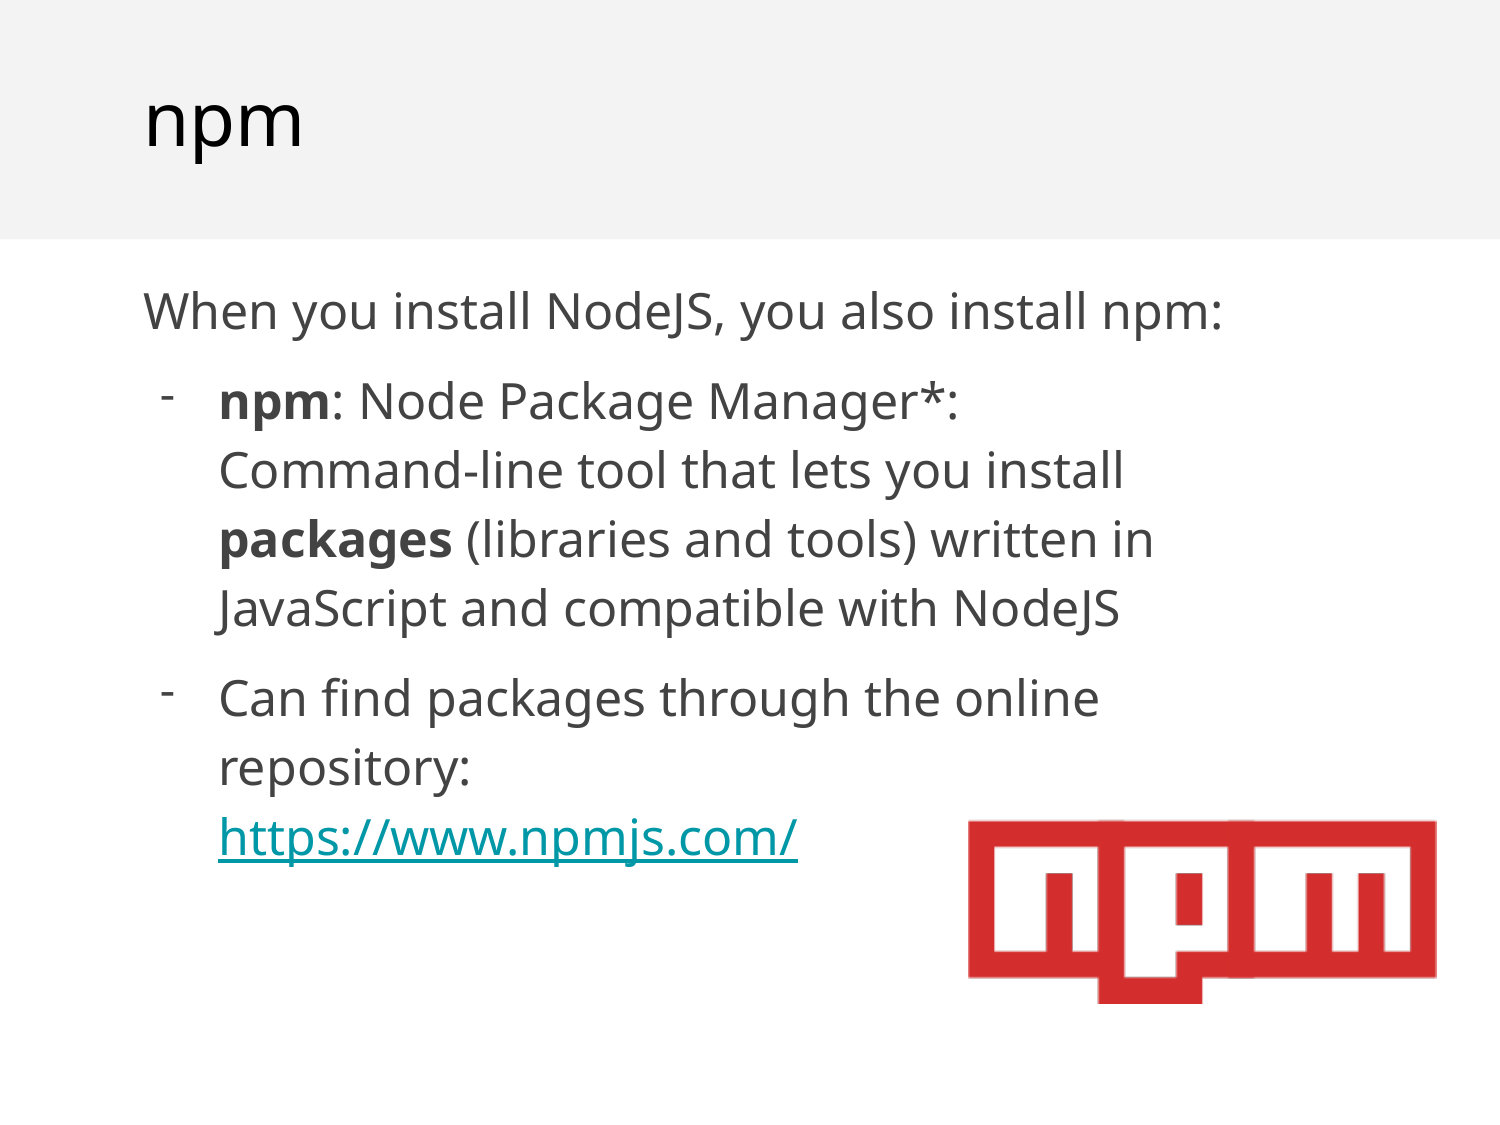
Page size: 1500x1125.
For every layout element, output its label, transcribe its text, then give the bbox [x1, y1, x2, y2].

title npm [128, 56, 1372, 183]
picture [968, 795, 1437, 1004]
list When you install NodeJS, you also install npm: npm: Node Package Manager*: Command-line tool that lets you install packages (libraries and tools) written in JavaScript and compatible with NodeJS Can find packages through the online repository: https://www.npmjs.com/ [128, 255, 1372, 1004]
